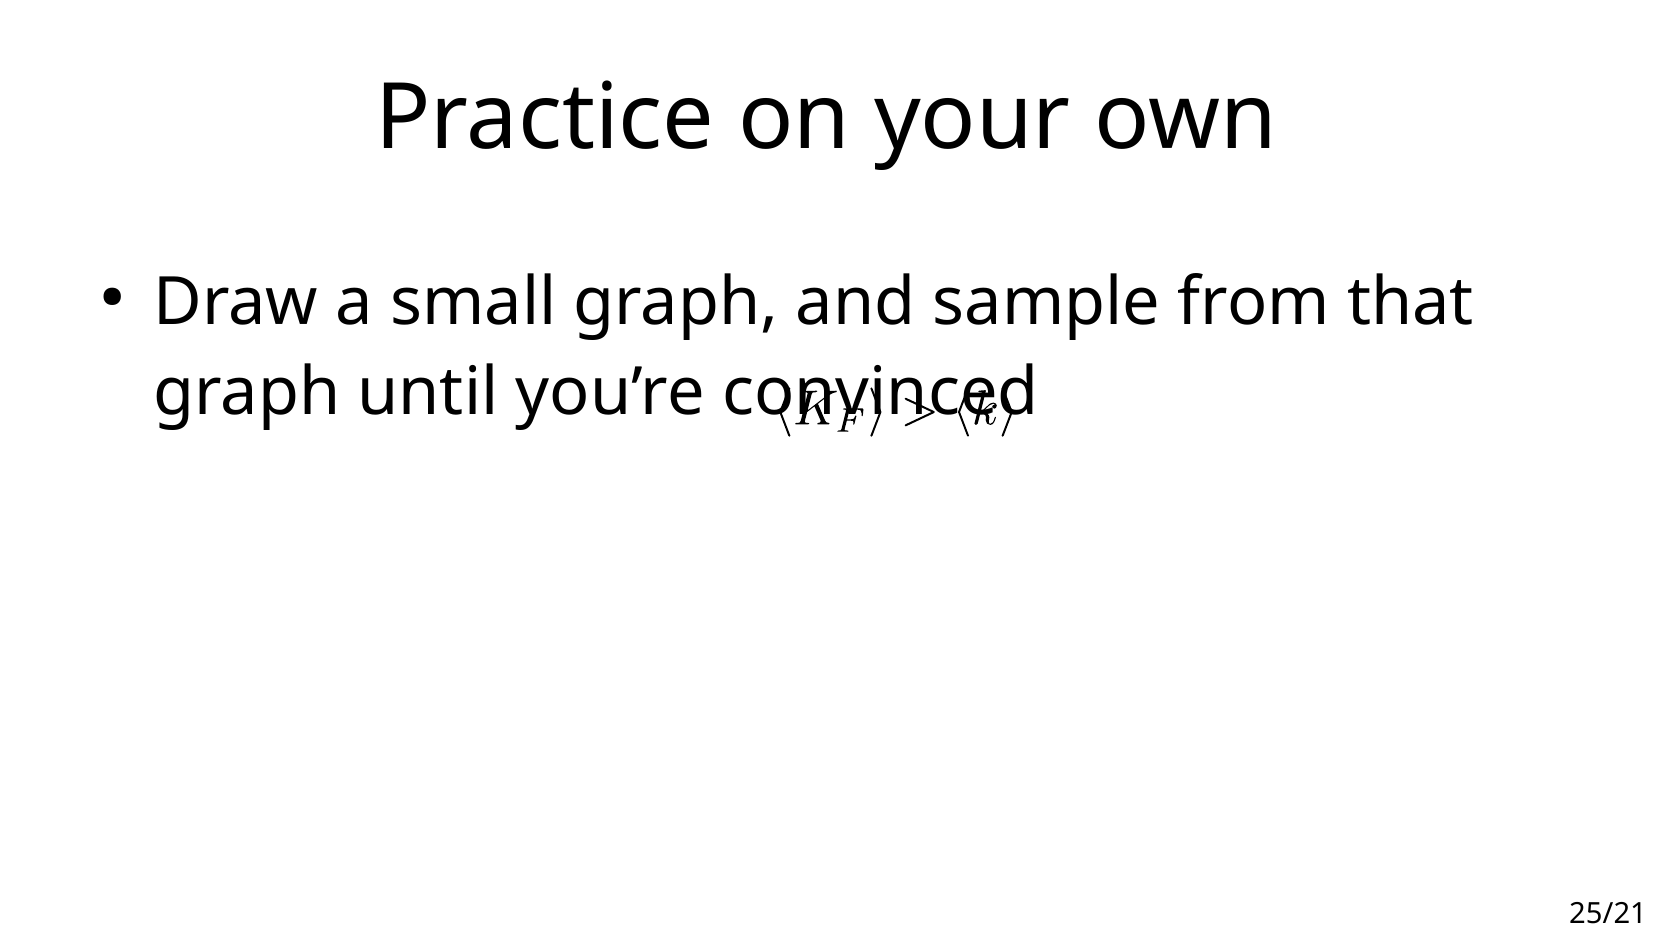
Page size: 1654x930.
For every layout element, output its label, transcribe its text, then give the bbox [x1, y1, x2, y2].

list Draw a small graph, and sample from that graph until you’re convinced [82, 252, 1571, 793]
title Practice on your own [82, 1, 1571, 225]
picture [772, 385, 1021, 439]
